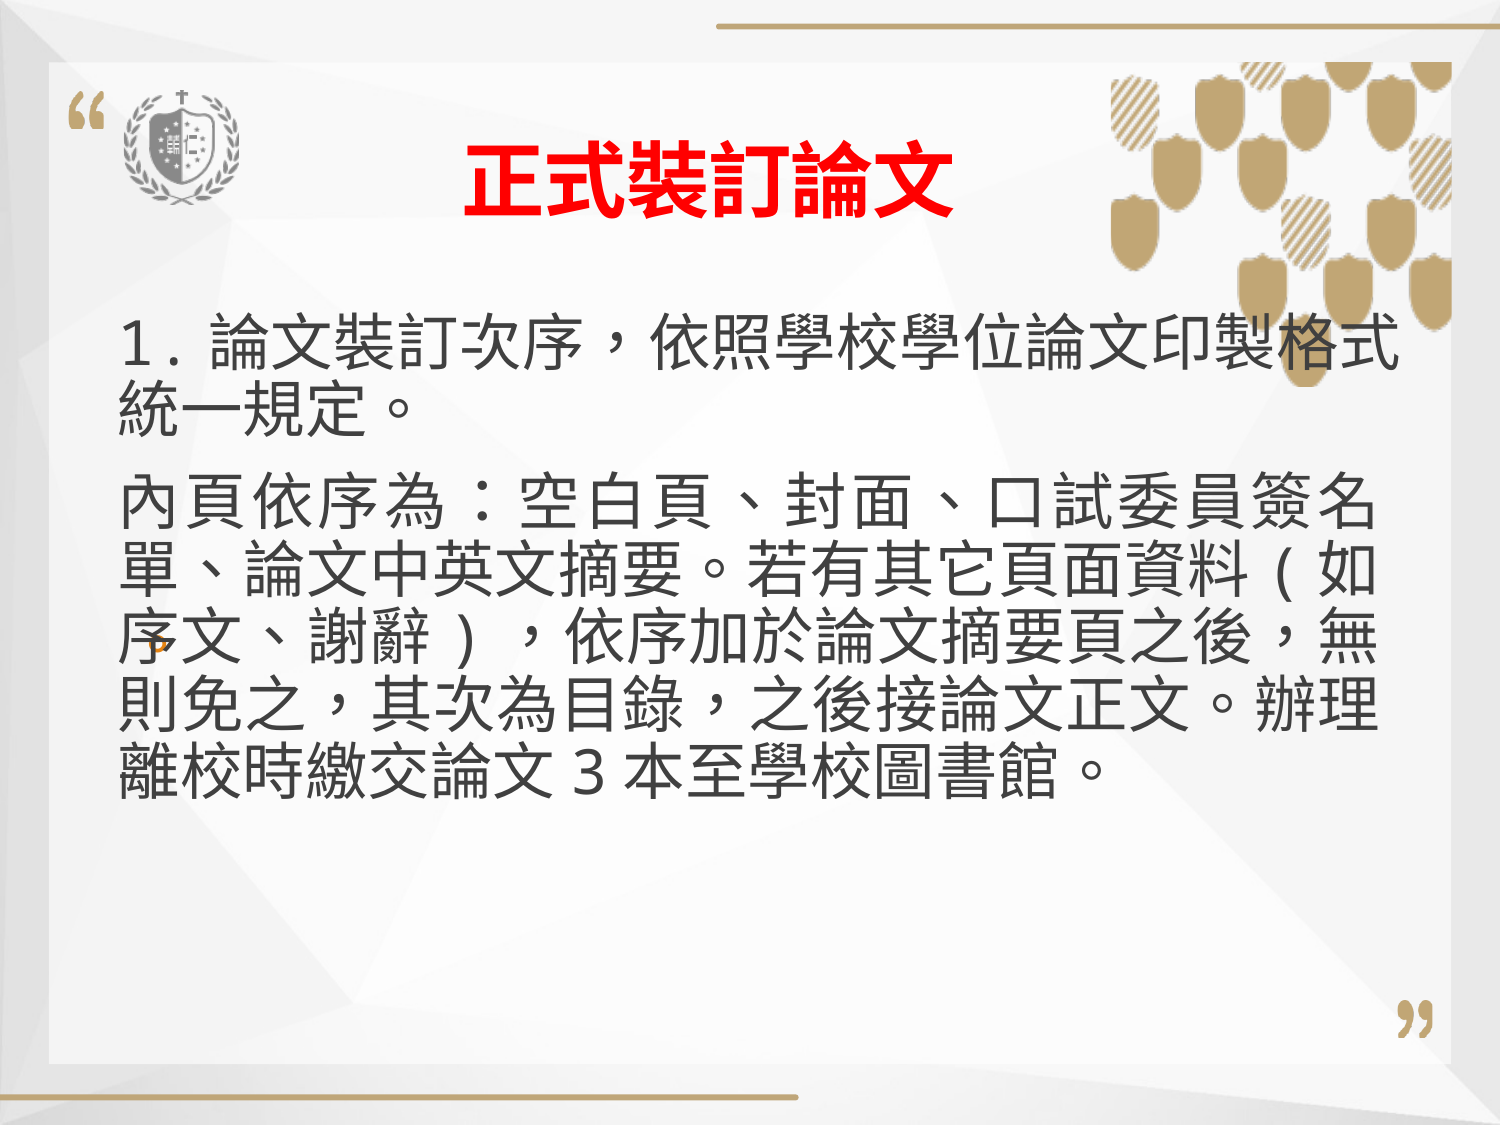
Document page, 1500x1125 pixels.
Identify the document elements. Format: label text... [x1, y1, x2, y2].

text_box 正式裝訂論文 [103, 120, 1315, 278]
text_box [0, 278, 1436, 1125]
text_box 1.論文裝訂次序，依照學校學位論文印製格式統一規定。 內頁依序為：空白頁、封面、口試委員簽名單、論文中英文摘要。若有其它頁面資料(如序文、謝辭)，依序加於論文摘要頁之後，無則免之，其次為目錄，之後接論文正文。辦理離校時繳交論文3本至學校圖書館。 [102, 303, 1417, 989]
picture [123, 90, 239, 120]
